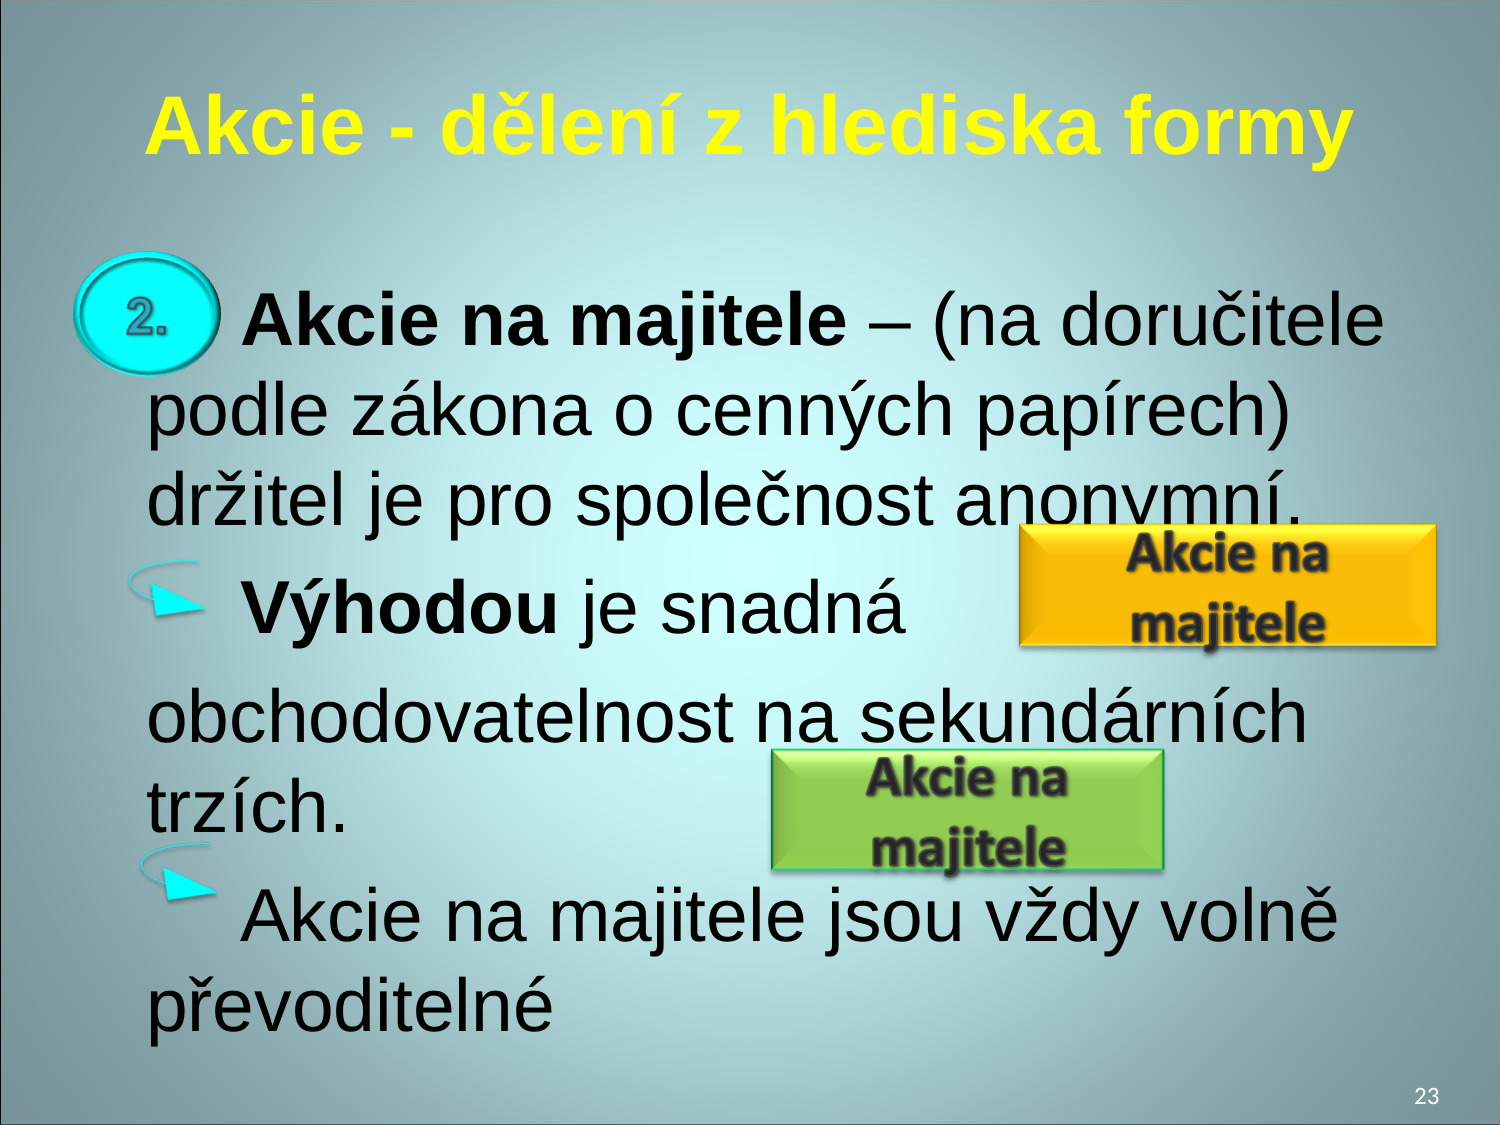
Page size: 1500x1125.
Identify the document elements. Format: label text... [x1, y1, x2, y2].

text_box <číslo> [1104, 1065, 1455, 1125]
list Akcie na majitele – (na doručitele podle zákona o cenných papírech) držitel je pro společnost anonymní. Výhodou je snadná obchodovatelnost na sekundárních trzích. Akcie na majitele jsou vždy volně převoditelné [75, 262, 1447, 1125]
picture [762, 715, 1173, 899]
picture [1010, 490, 1446, 676]
picture [133, 816, 226, 929]
title Akcie - dělení z hlediska formy [75, 45, 1426, 197]
picture [0, 0, 1500, 1125]
picture [121, 533, 214, 644]
